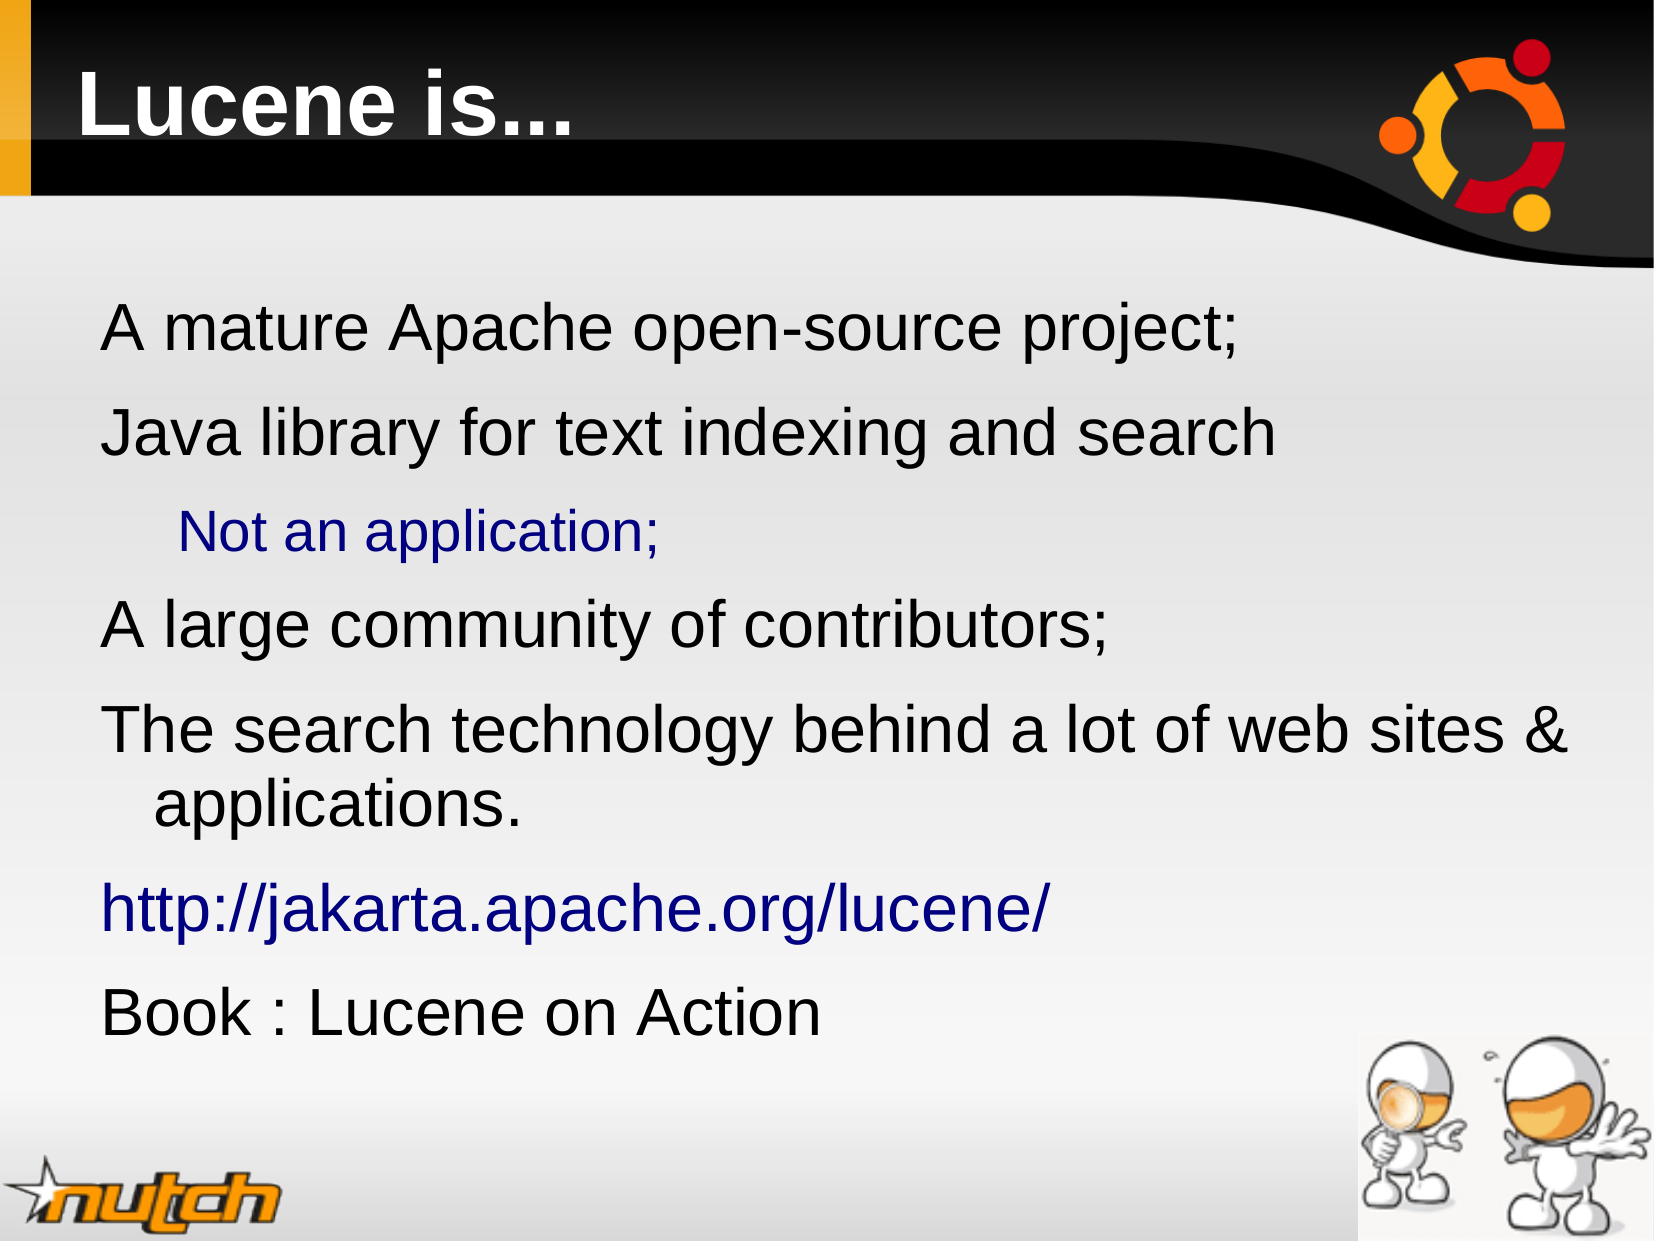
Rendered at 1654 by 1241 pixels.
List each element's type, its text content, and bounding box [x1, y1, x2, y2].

list A mature Apache open-source project; Java library for text indexing and search Not an application; A large community of contributors; The search technology behind a lot of web sites & applications. http://jakarta.apache.org/lucene/ Book : Lucene on Action [82, 290, 1571, 1094]
title Lucene is... [76, 0, 1565, 208]
picture [0, 0, 1654, 1241]
